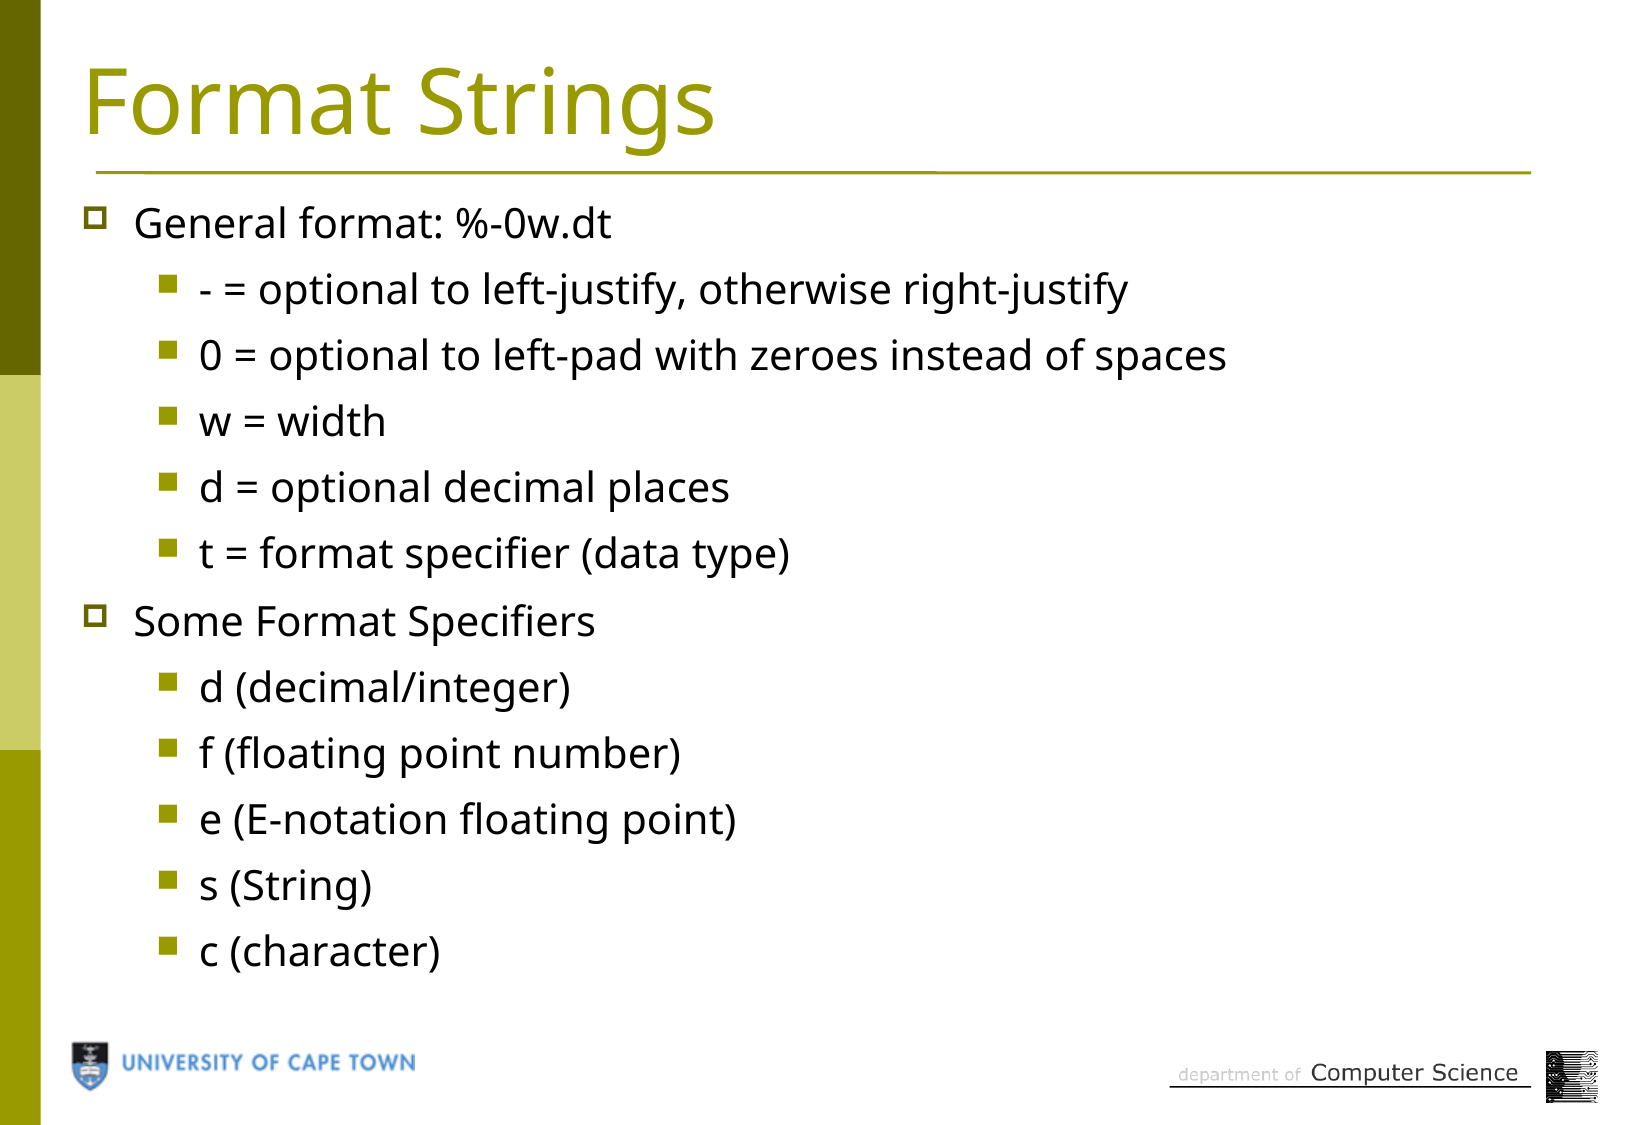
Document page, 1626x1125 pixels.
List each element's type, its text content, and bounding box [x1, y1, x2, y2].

picture [1169, 1043, 1532, 1091]
picture [61, 1024, 415, 1103]
text_box General format: %-0w.dt - = optional to left-justify, otherwise right-justify 0 = optional to left-pad with zeroes instead of spaces w = width d = optional decimal places t = format specifier (data type)‏ Some Format Specifiers d (decimal/integer)‏ f (floating point number)‏ e (E-notation floating point)‏ s (String)‏ c (character)‏ [81, 196, 1543, 1017]
title Format Strings [81, 52, 1543, 164]
picture [1546, 1051, 1598, 1103]
